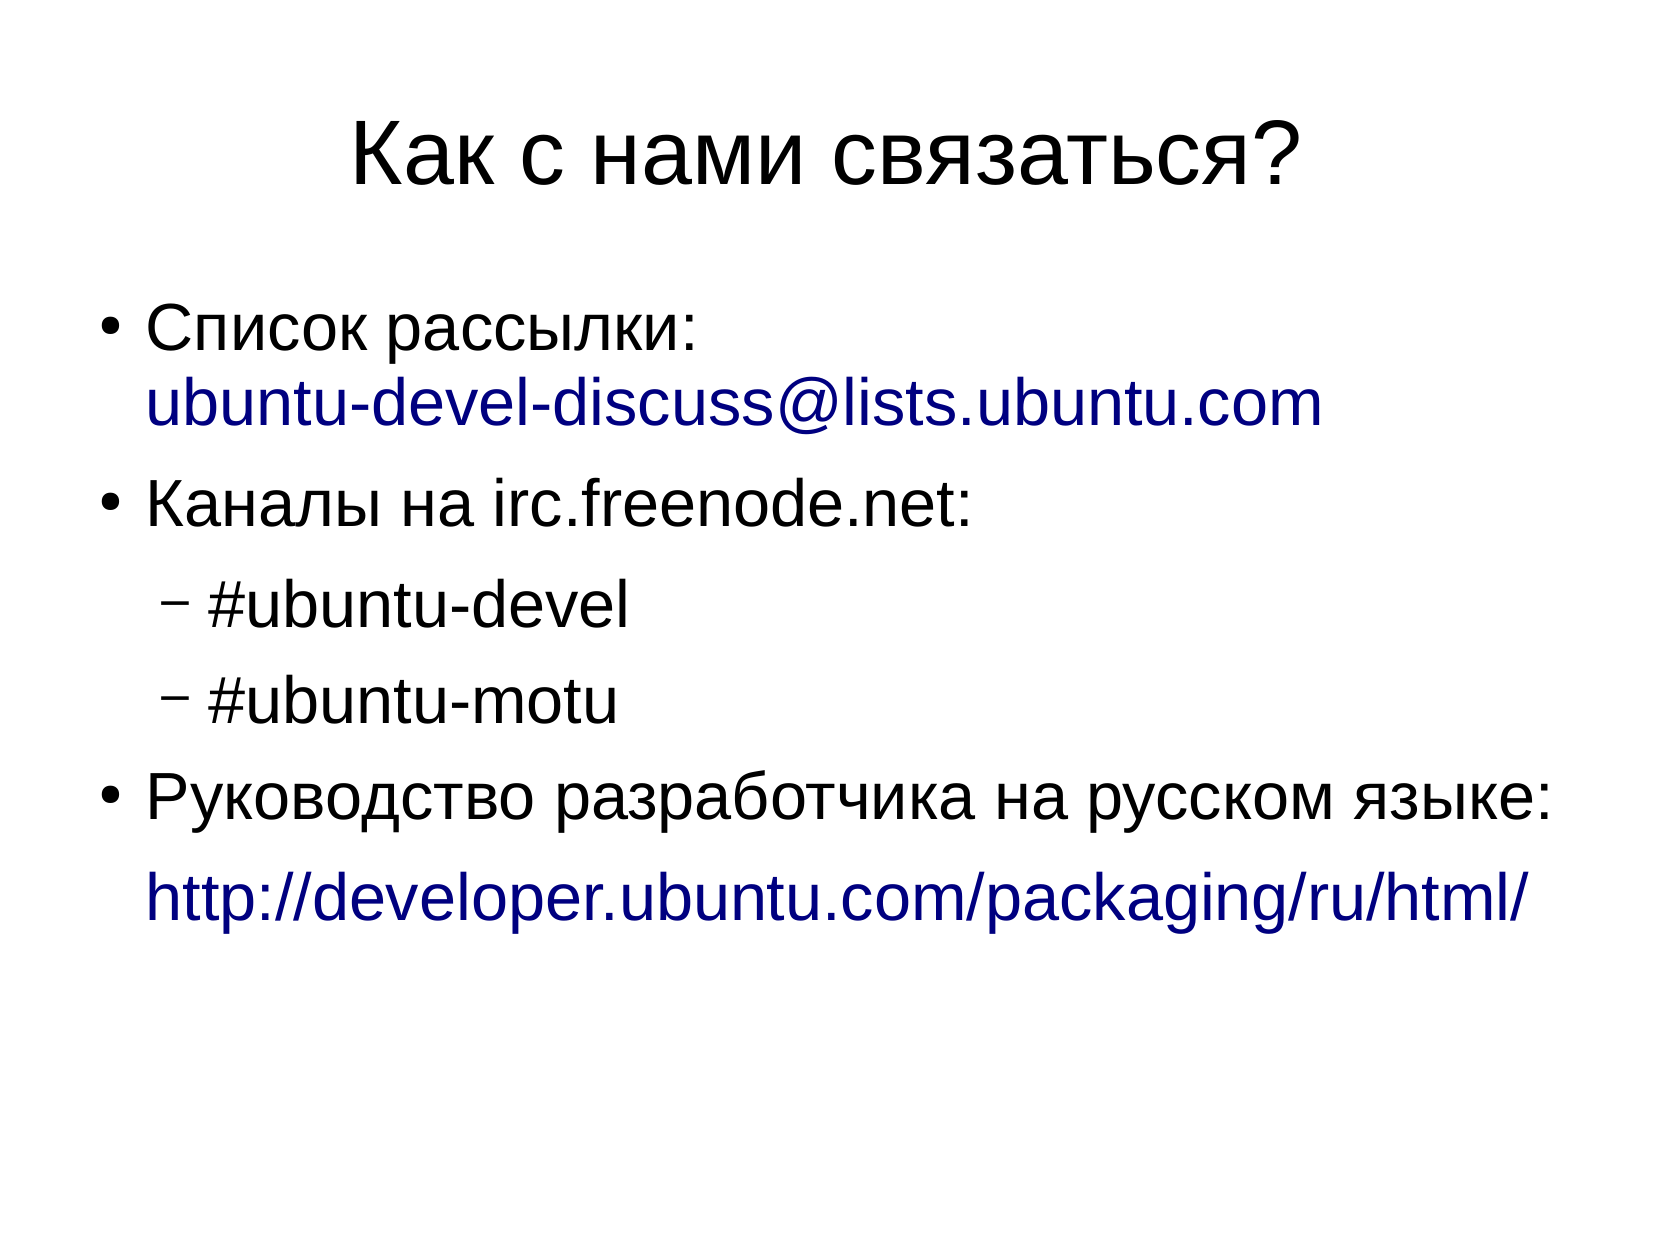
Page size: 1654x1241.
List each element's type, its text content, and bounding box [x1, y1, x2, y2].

list Список рассылки: ubuntu-devel-discuss@lists.ubuntu.com Каналы на irc.freenode.net: #ubuntu-devel #ubuntu-motu Руководство разработчика на русском языке: http://developer.ubuntu.com/packaging/ru/html/ [82, 290, 1571, 1010]
title Как с нами связаться? [82, 49, 1571, 257]
